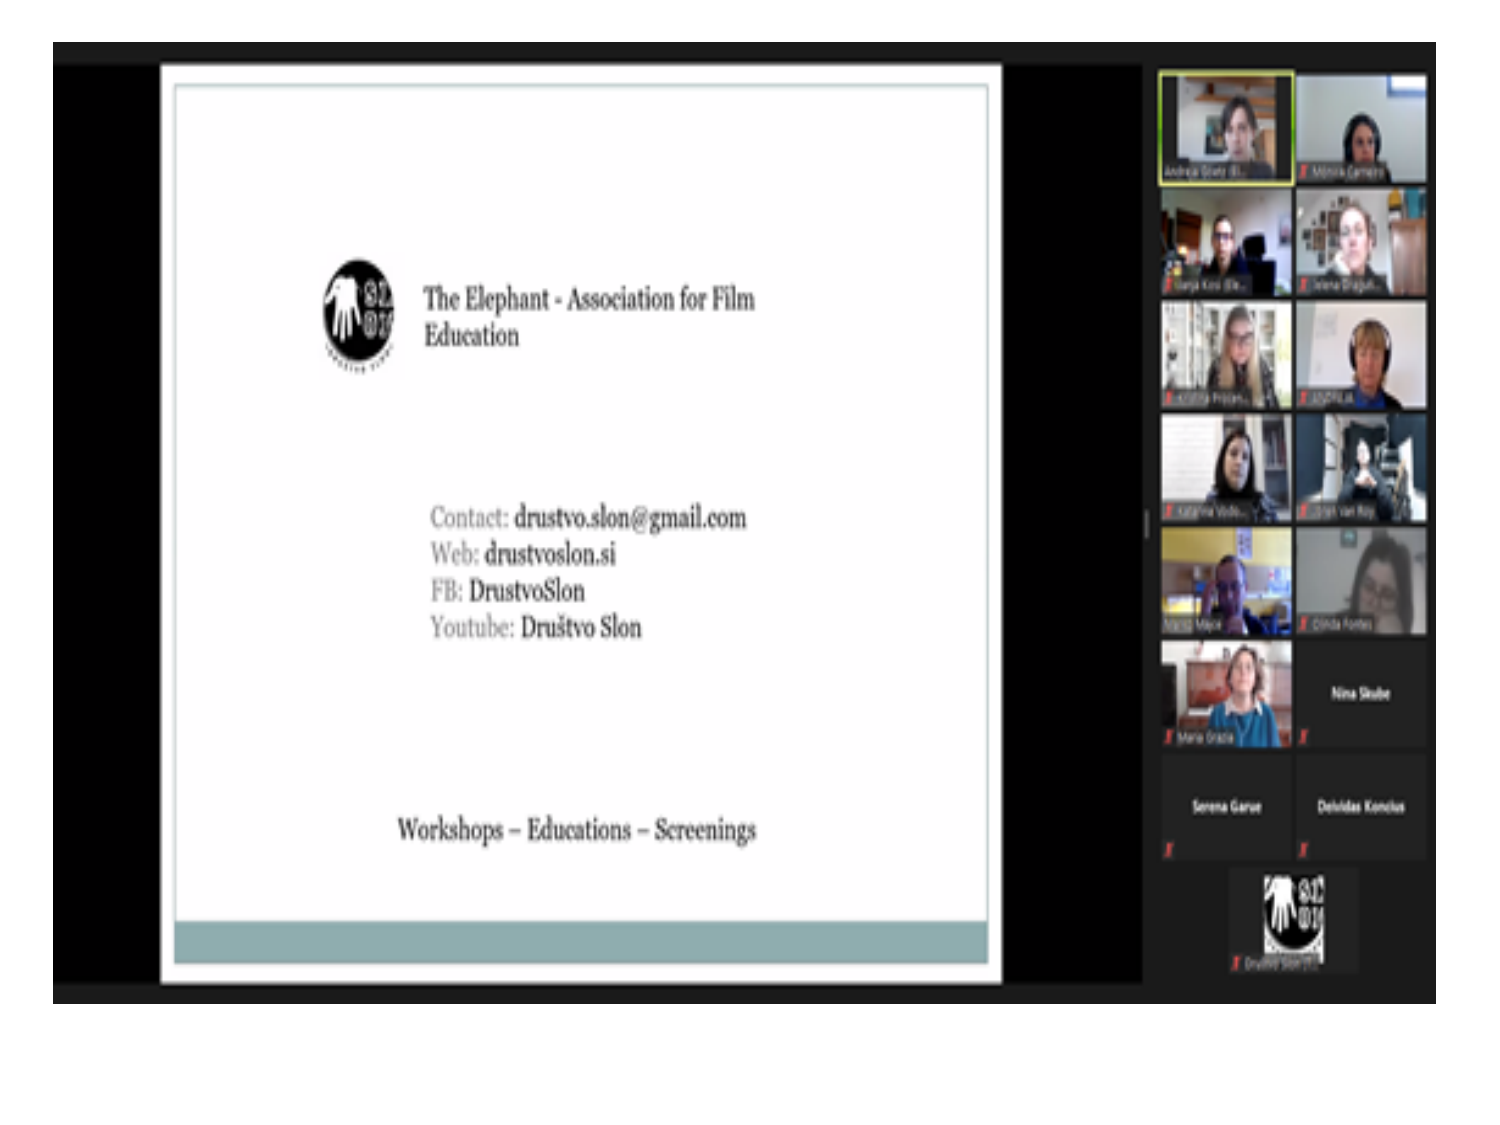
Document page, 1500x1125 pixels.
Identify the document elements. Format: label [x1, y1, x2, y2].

picture [53, 42, 1436, 1004]
